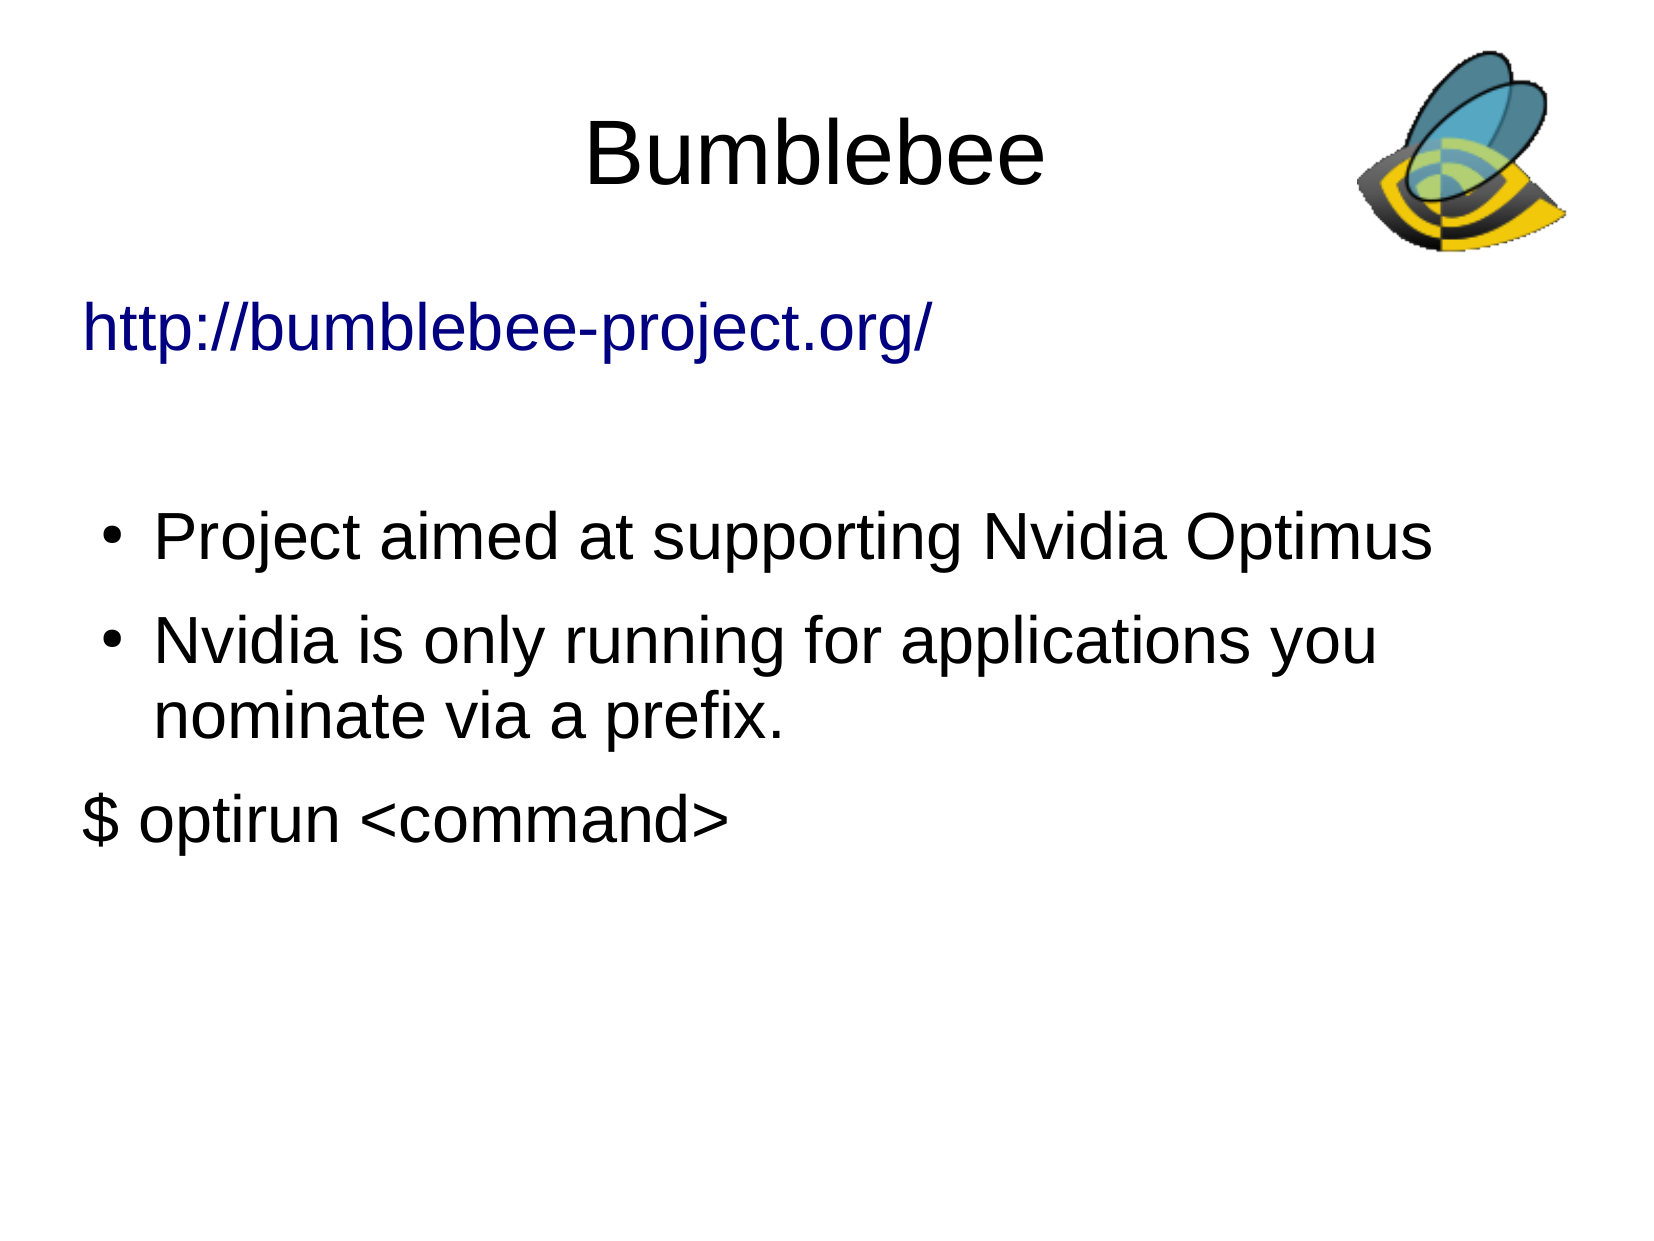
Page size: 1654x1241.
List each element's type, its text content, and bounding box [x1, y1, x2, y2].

title Bumblebee [71, 49, 1357, 257]
list http://bumblebee-project.org/ Project aimed at supporting Nvidia Optimus Nvidia is only running for applications you nominate via a prefix. $ optirun <command> [82, 290, 1538, 1010]
picture [1357, 49, 1571, 261]
